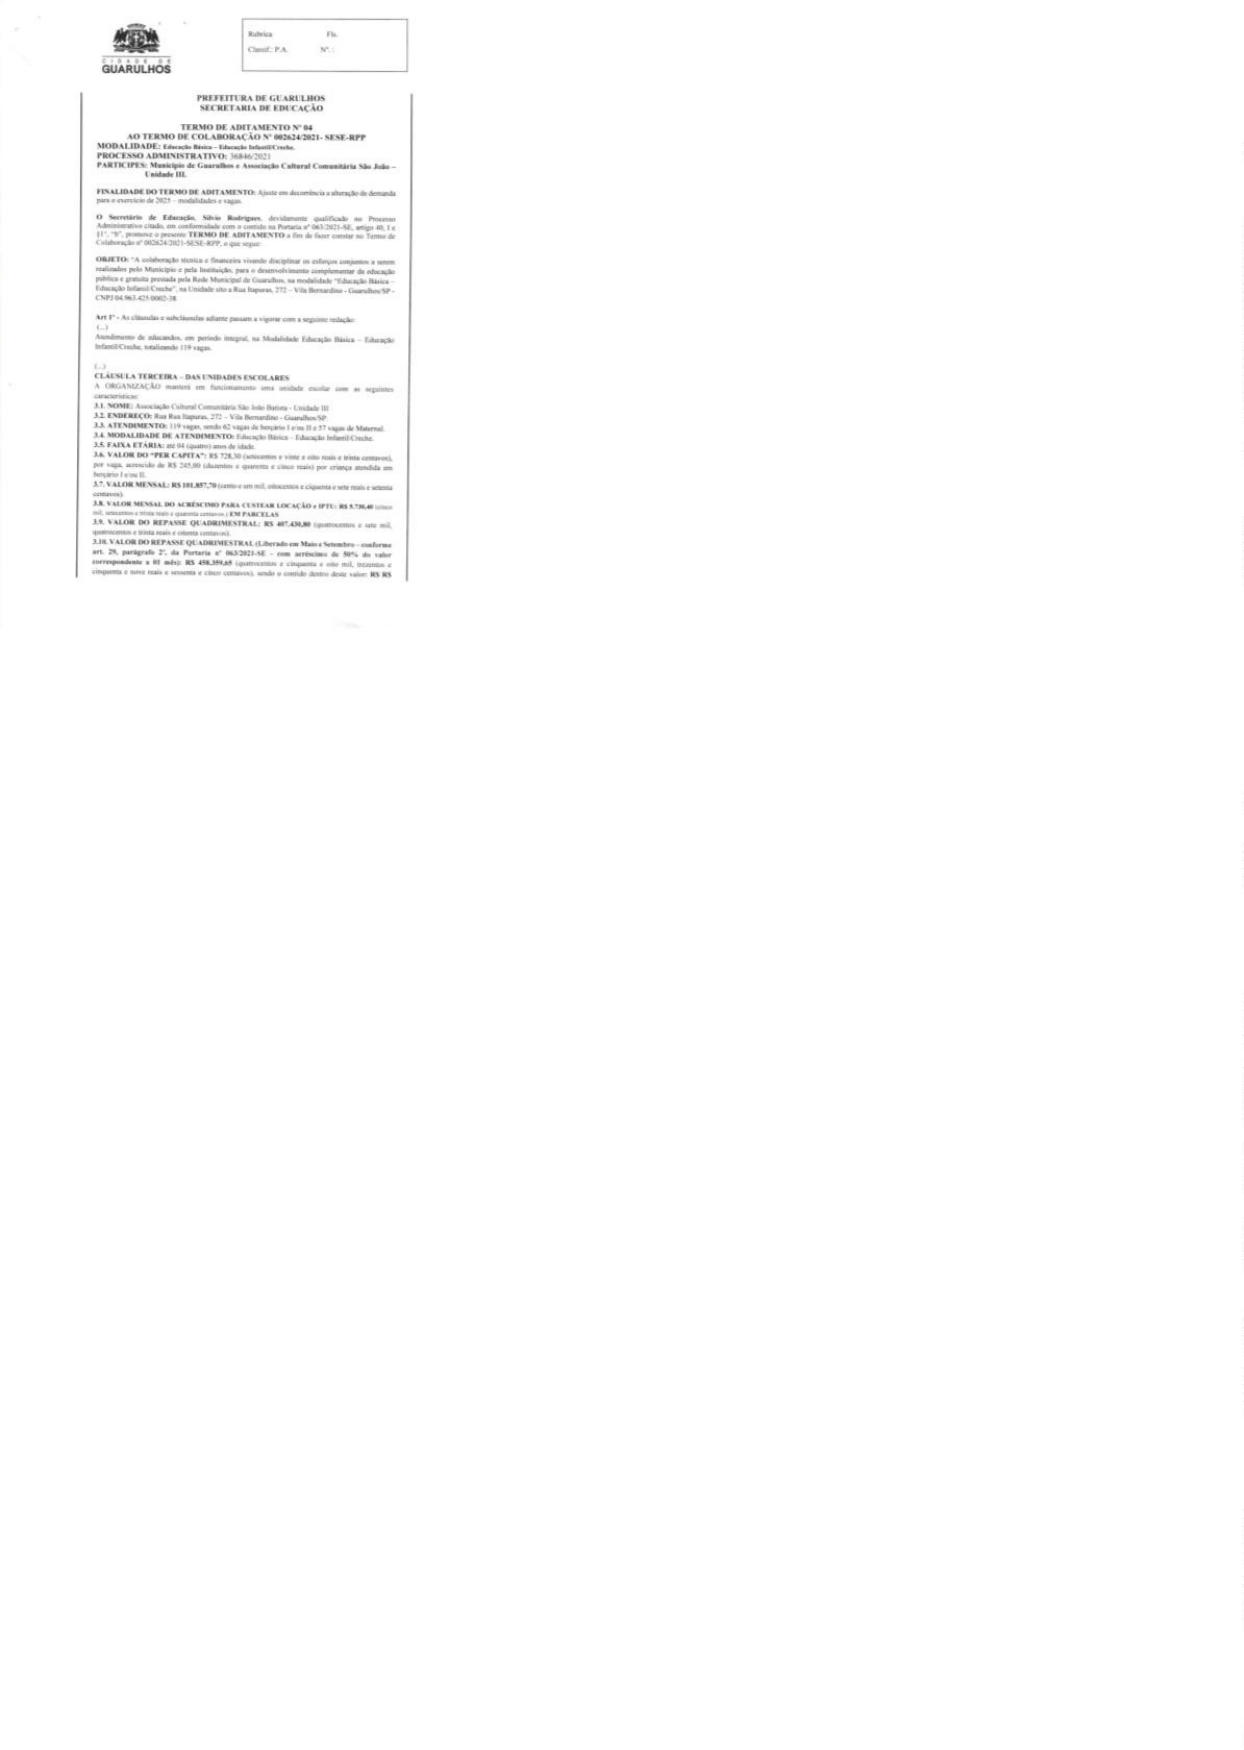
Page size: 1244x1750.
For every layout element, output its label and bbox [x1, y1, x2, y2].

text_box [0, 0, 1244, 1750]
